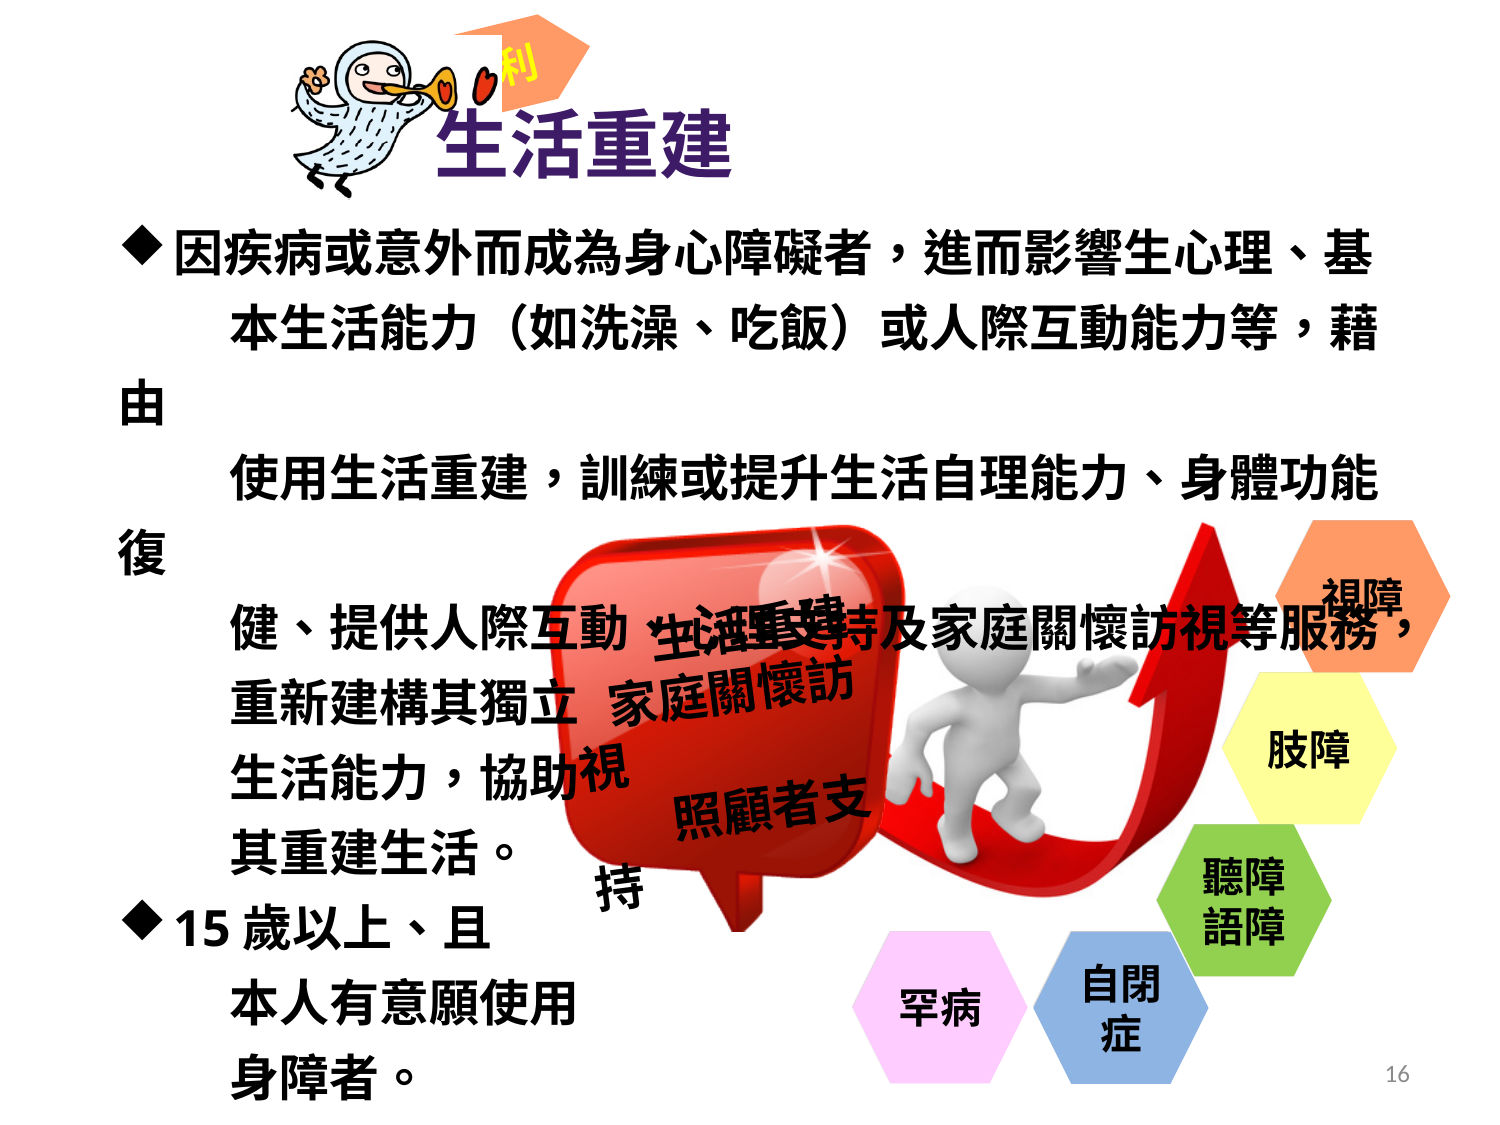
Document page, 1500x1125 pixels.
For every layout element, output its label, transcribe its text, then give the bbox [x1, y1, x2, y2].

picture [289, 35, 502, 199]
text_box 第3類福利 [453, 14, 591, 65]
text_box 視障 [1400, 520, 1451, 673]
slide_number <編號> [1074, 1042, 1425, 1103]
text_box 因疾病或意外而成為身心障礙者，進而影響生心理、基 本生活能力（如洗澡、吃飯）或人際互動能力等，藉由 使用生活重建，訓練或提升生活自理能力、身體功能復 健、提供人際互動、心理支持及家庭關懷訪視等服務， 重新建構其獨立 生活能力，協助 其重建生活。 15歲以上、且 本人有意願使用 身障者。 [102, 199, 1400, 1114]
title 生活重建 [419, 65, 809, 199]
